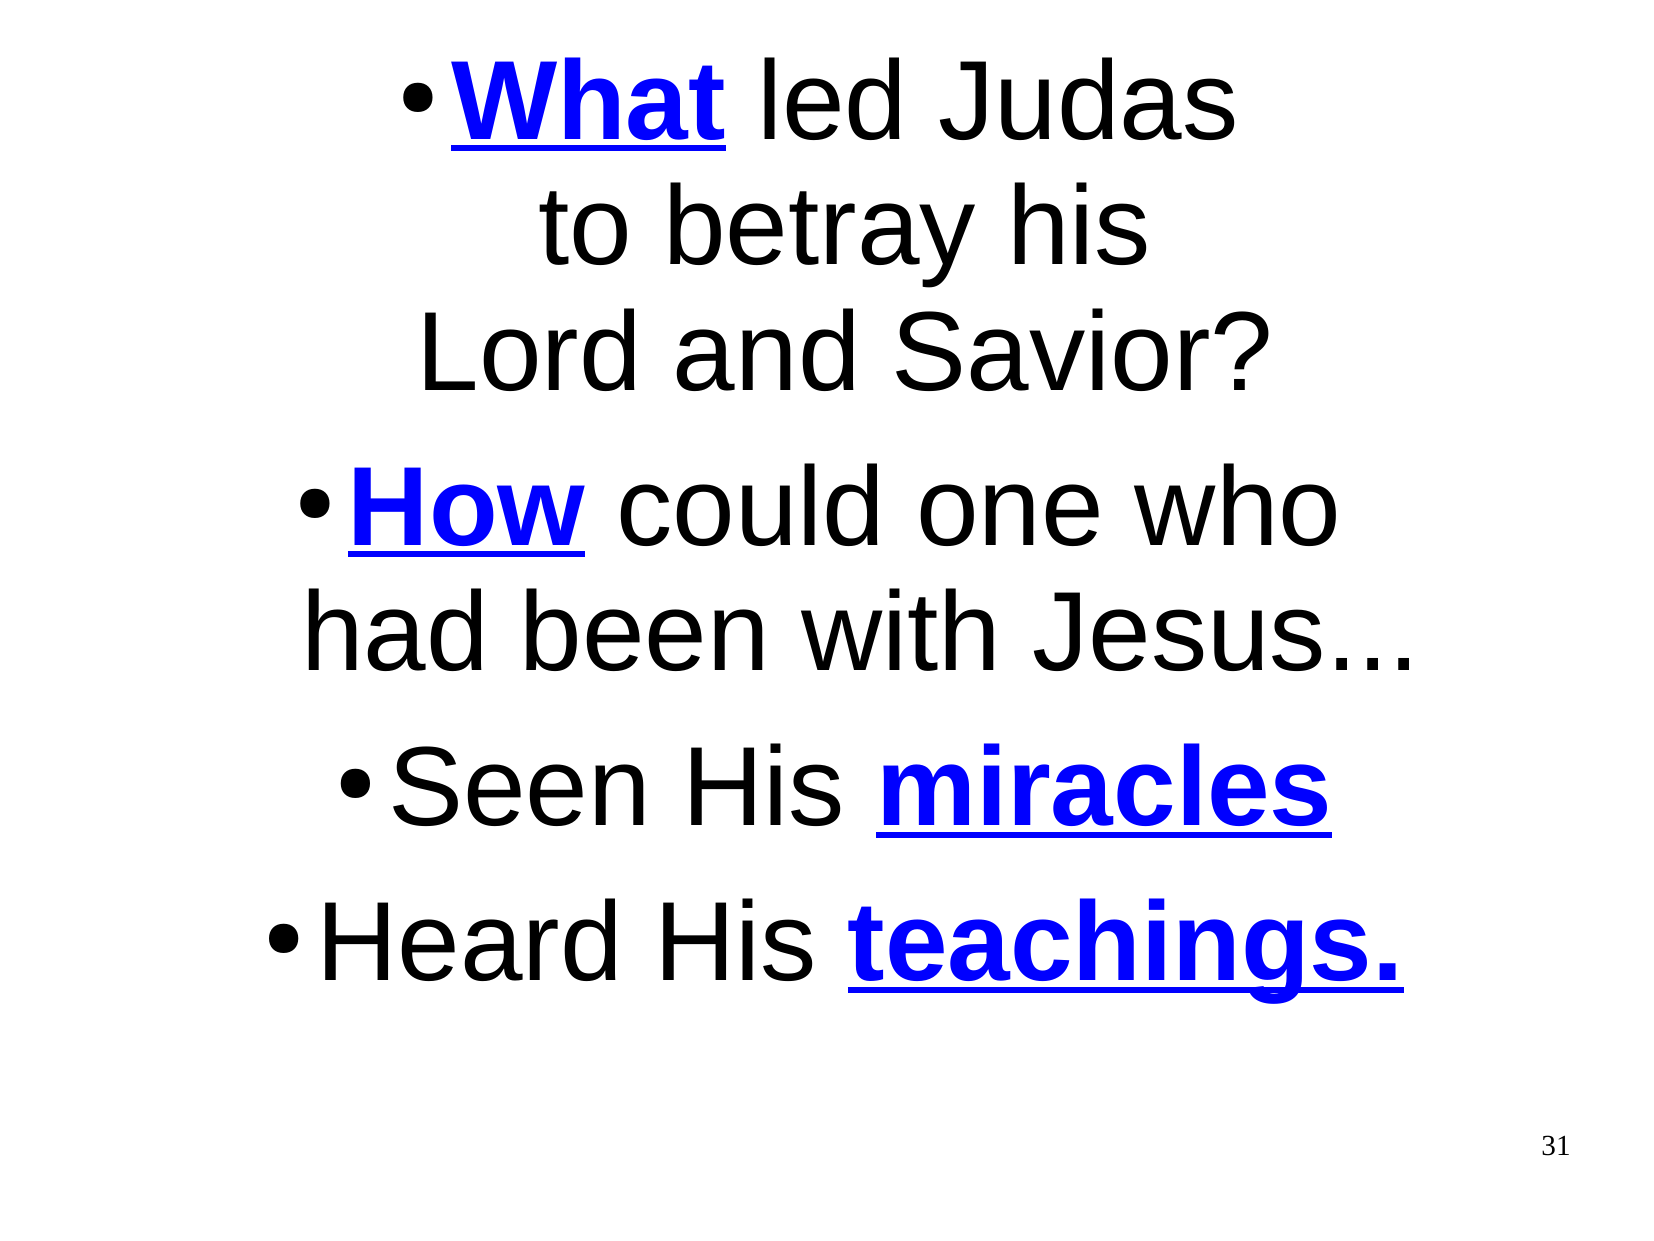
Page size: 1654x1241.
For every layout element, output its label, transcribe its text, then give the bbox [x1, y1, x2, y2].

list What led Judas to betray his Lord and Savior? How could one who had been with Jesus... Seen His miracles Heard His teachings. [37, 37, 1613, 1238]
